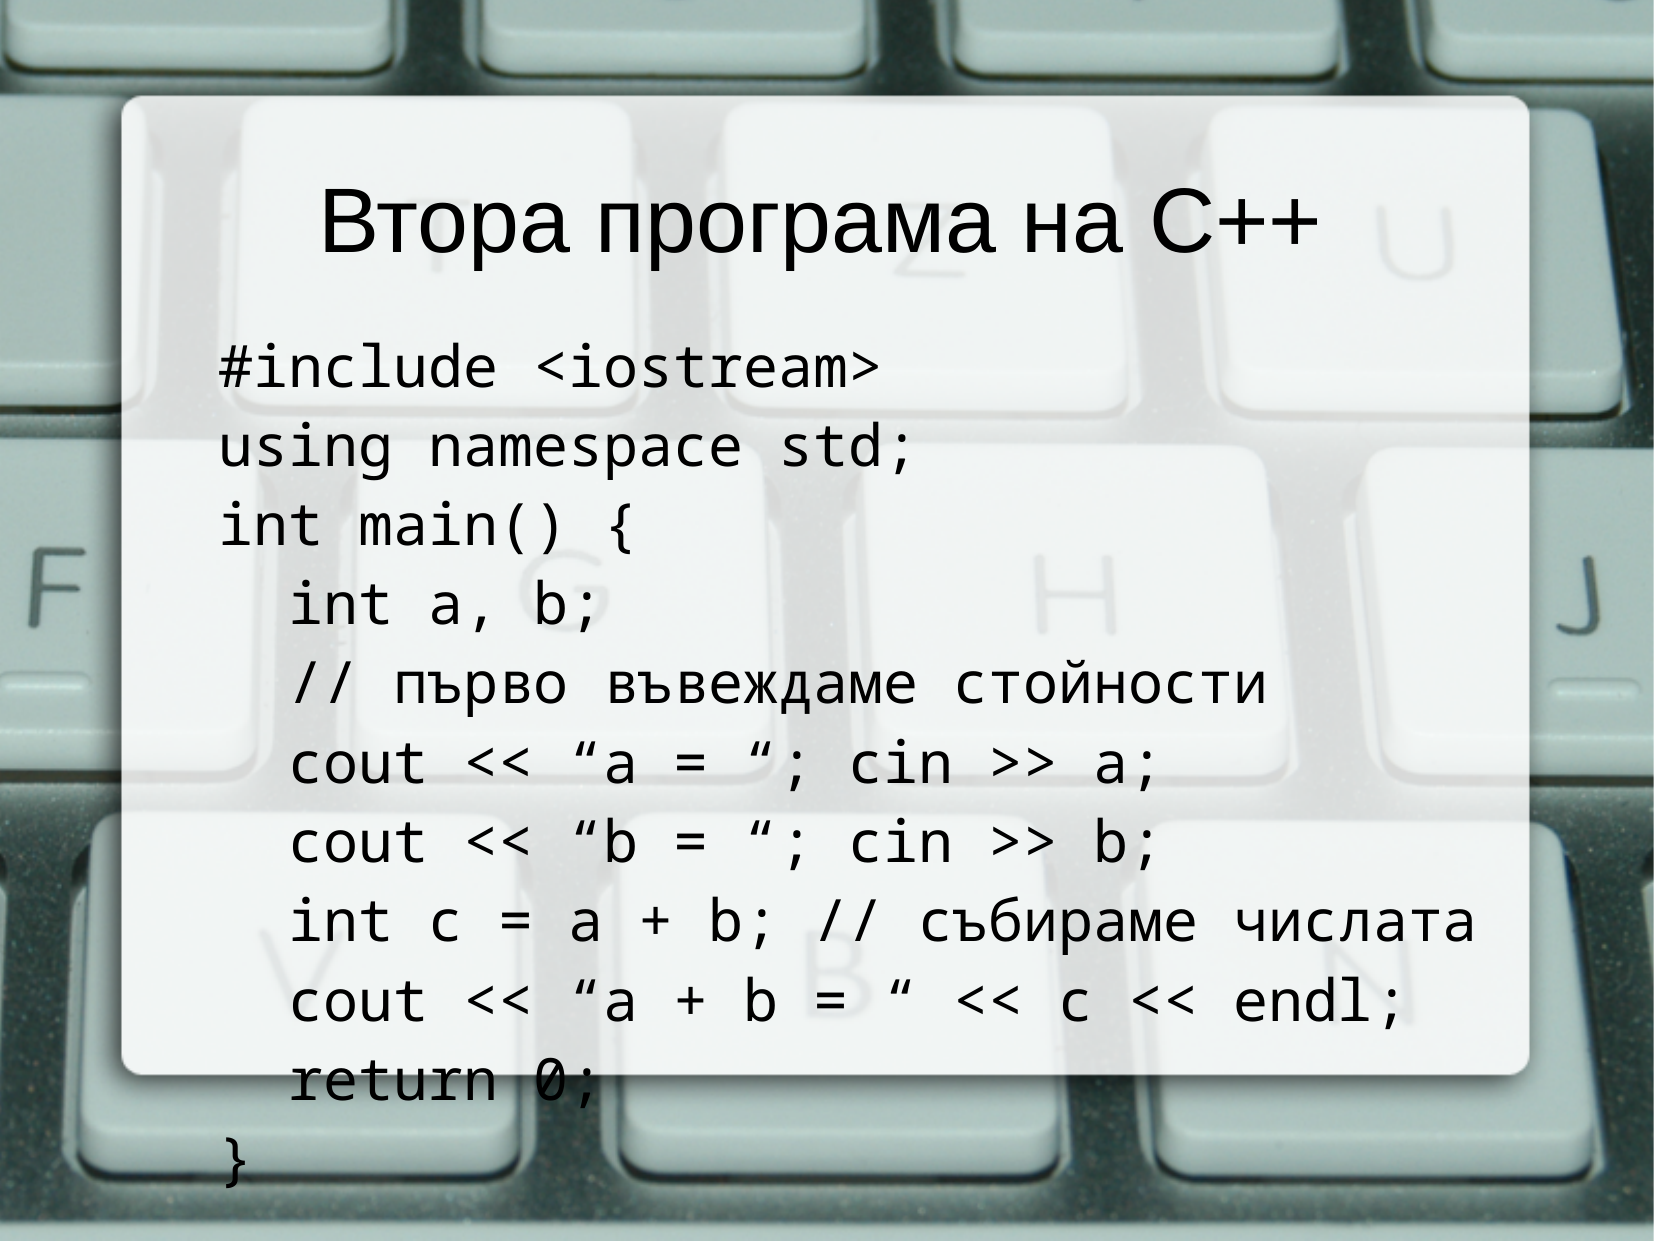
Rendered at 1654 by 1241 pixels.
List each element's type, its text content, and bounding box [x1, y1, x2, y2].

picture [0, 0, 1654, 1241]
list #include <iostream> using namespace std; int main() { int a, b; // първо въвеждаме стойности cout << “a = “; cin >> a; cout << “b = “; cin >> b; int c = a + b; // събираме числата cout << “a + b = “ << c << endl; return 0; } [147, 324, 1506, 1074]
title Втора програма на C++ [135, 117, 1506, 325]
